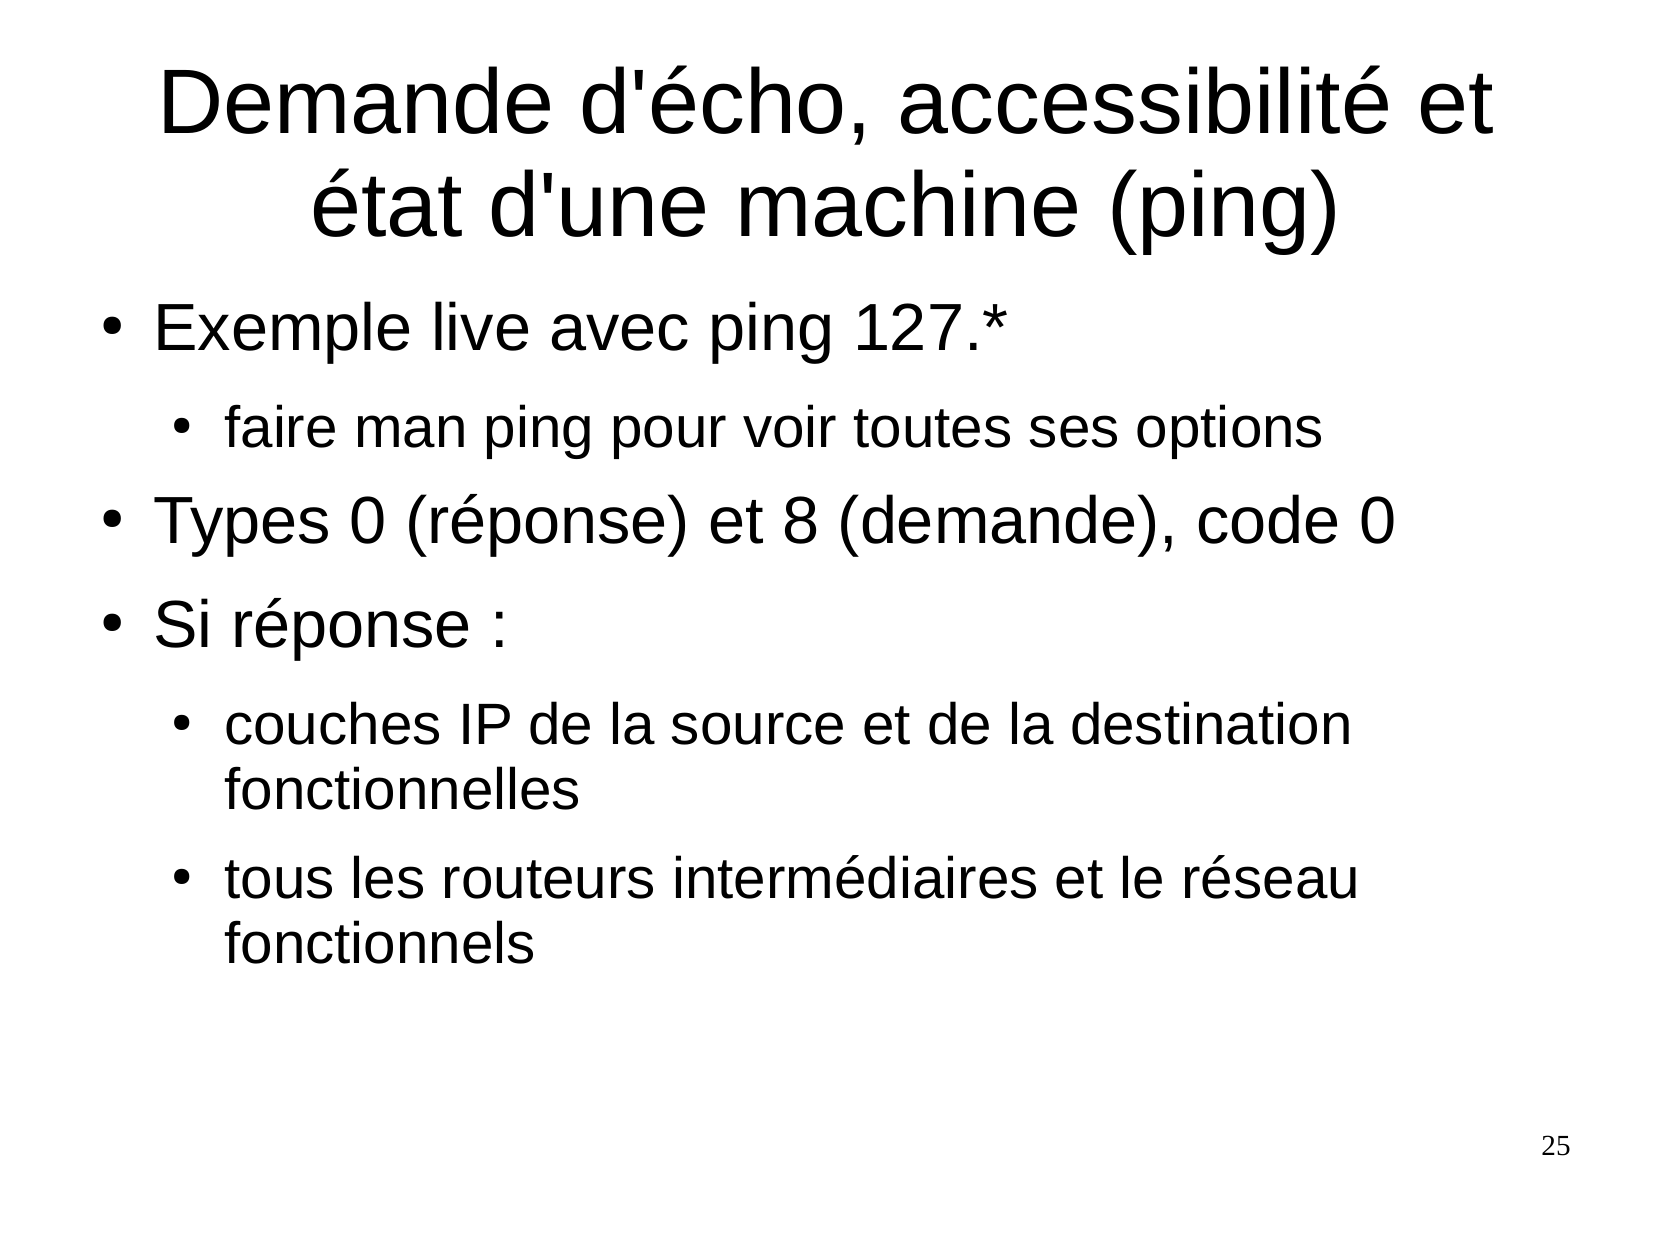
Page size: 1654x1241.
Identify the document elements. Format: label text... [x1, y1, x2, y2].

title Demande d'écho, accessibilité et état d'une machine (ping) [82, 49, 1571, 257]
list Exemple live avec ping 127.* faire man ping pour voir toutes ses options Types 0 (réponse) et 8 (demande), code 0 Si réponse : couches IP de la source et de la destination fonctionnelles tous les routeurs intermédiaires et le réseau fonctionnels [82, 290, 1571, 1109]
